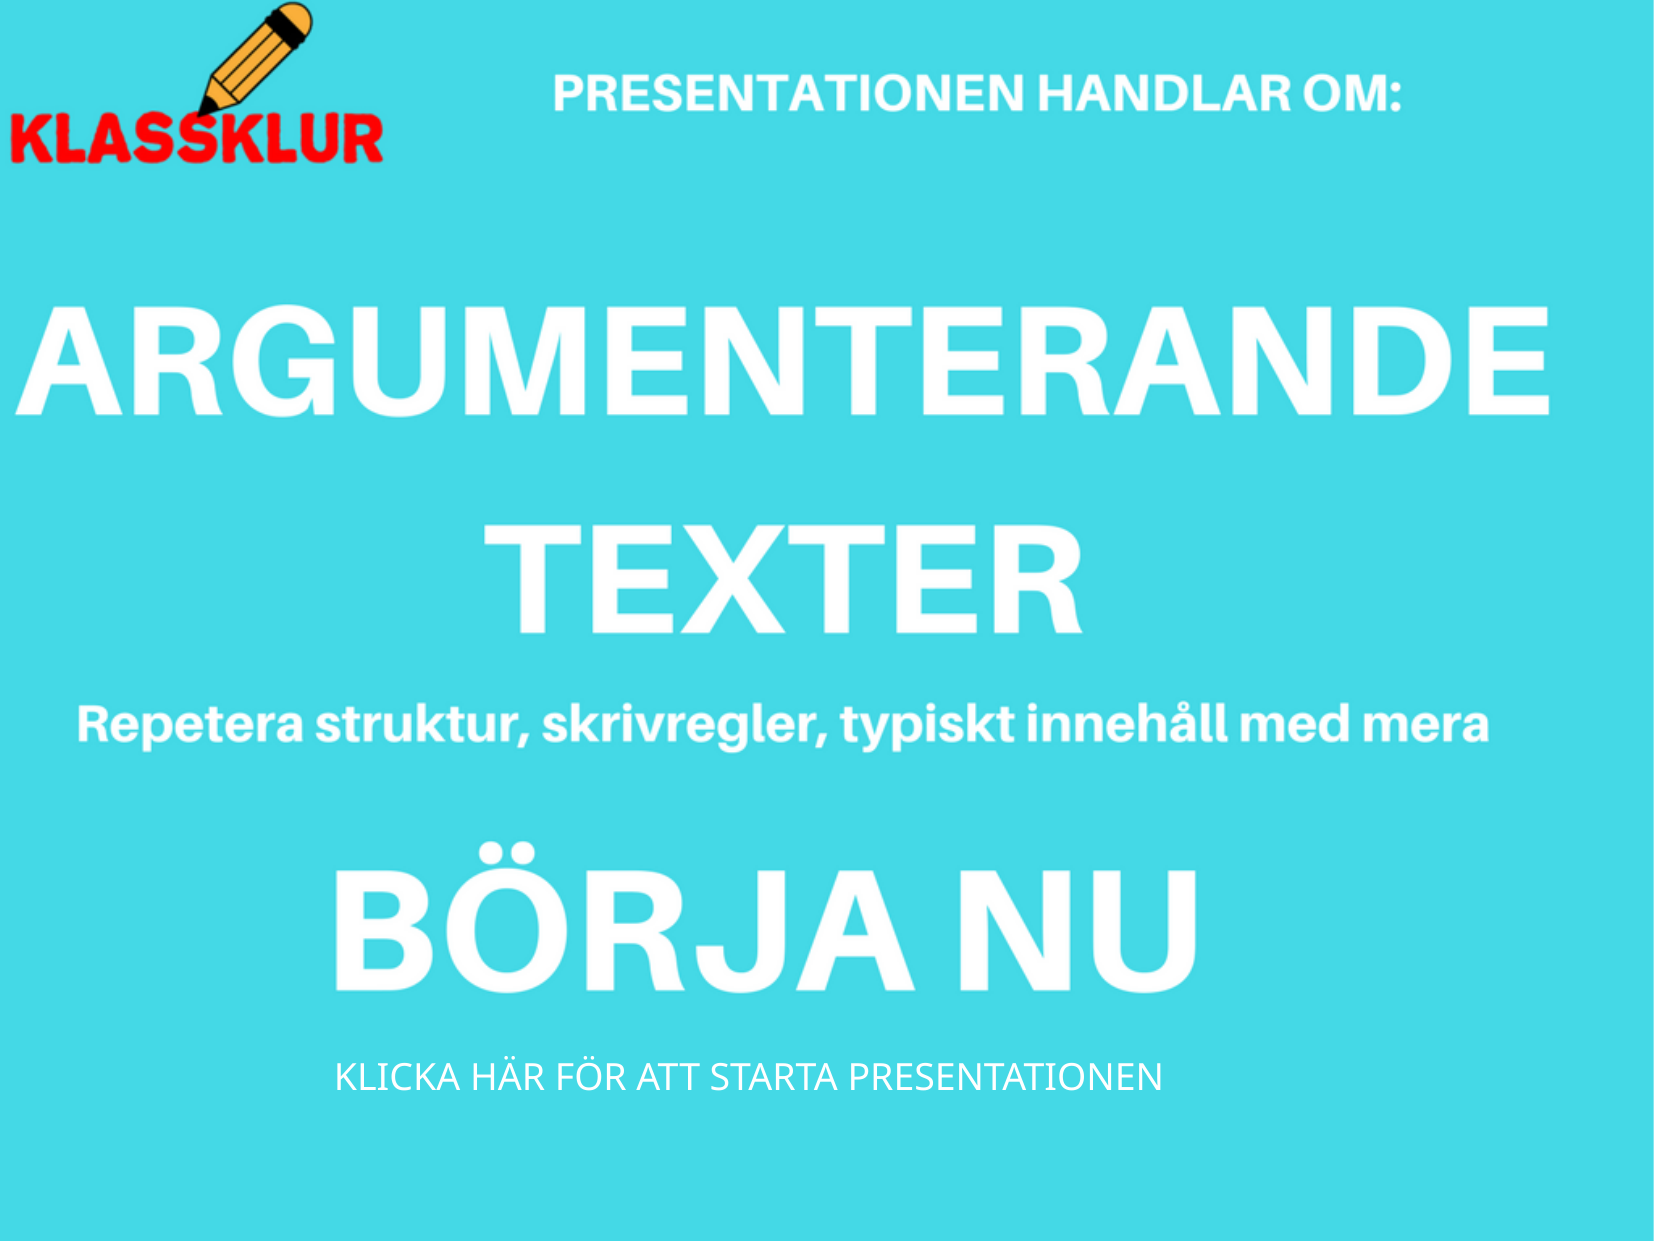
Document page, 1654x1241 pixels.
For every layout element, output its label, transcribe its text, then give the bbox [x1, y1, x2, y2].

title [82, 49, 1571, 257]
picture [0, 0, 1654, 1241]
text_box KLICKA HÄR FÖR ATT STARTA PRESENTATIONEN [318, 1043, 1335, 1158]
subtitle [82, 290, 1571, 1109]
